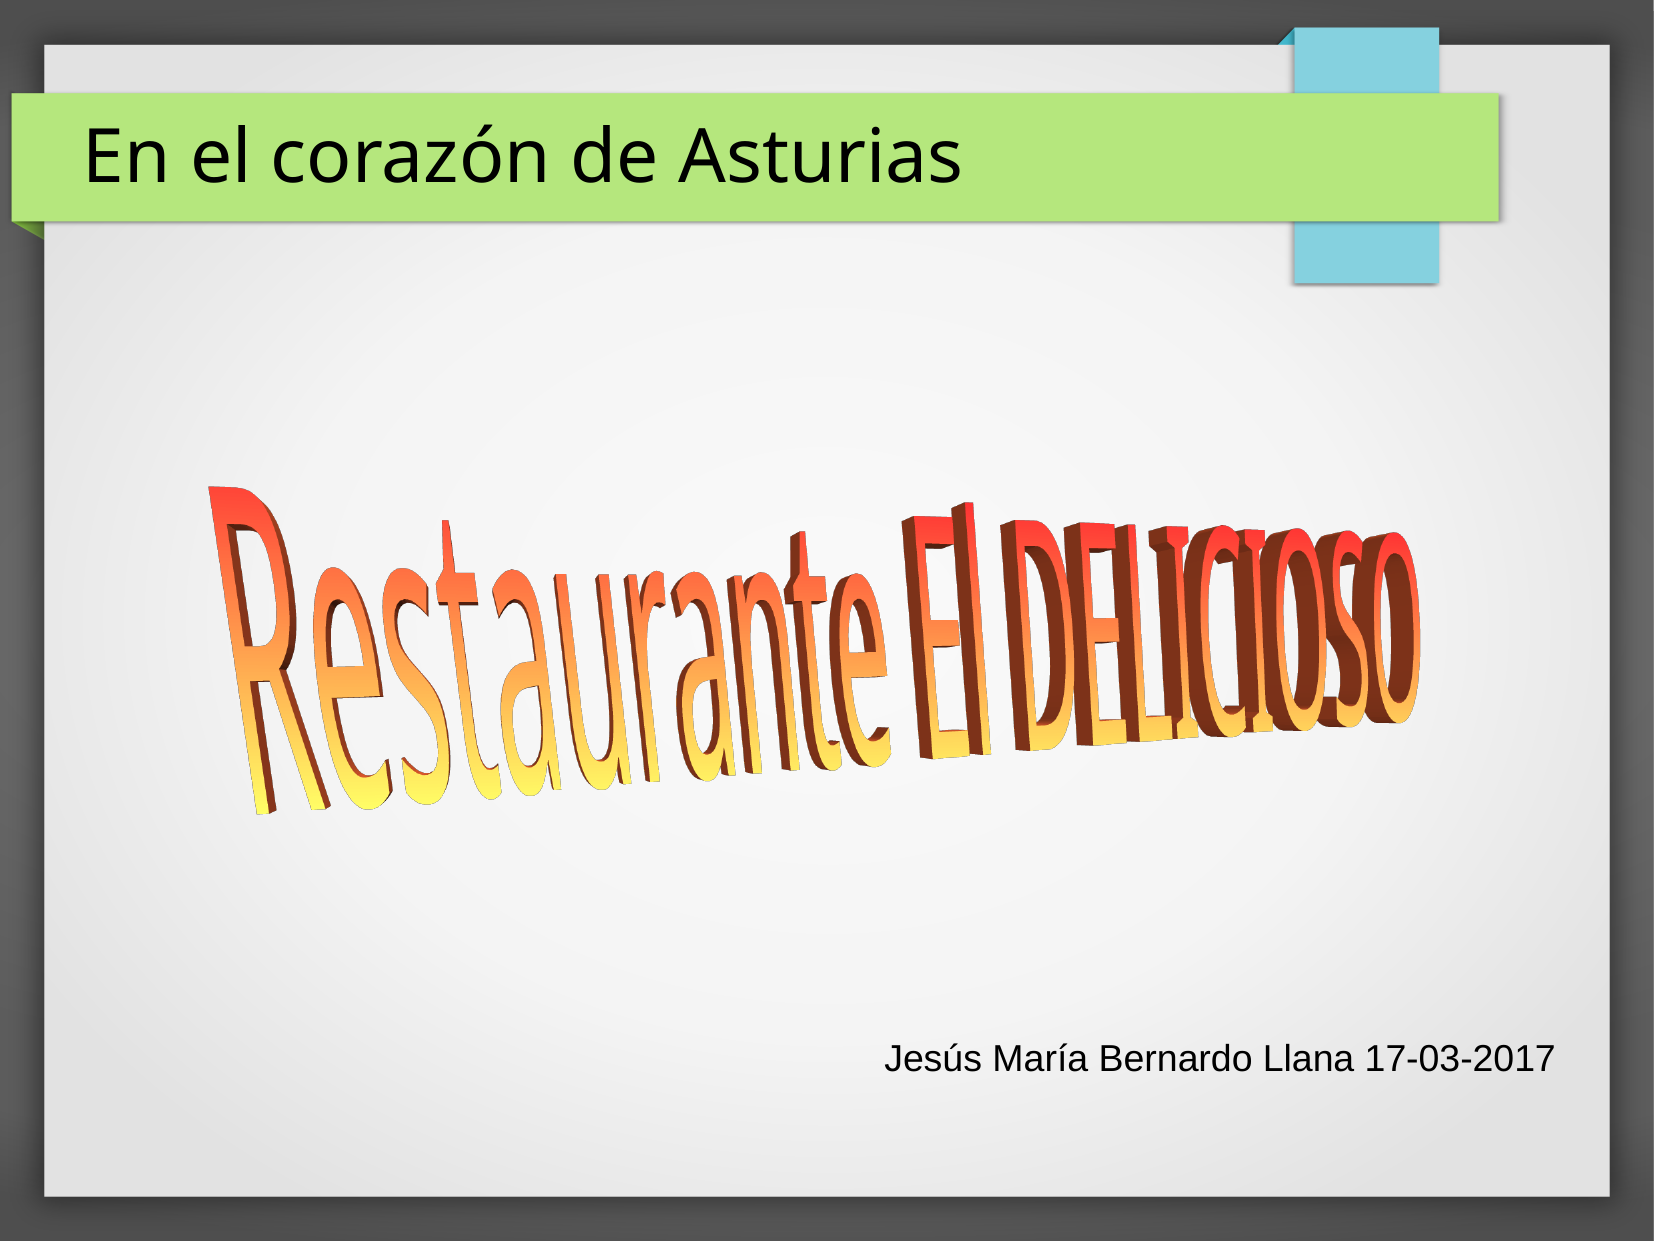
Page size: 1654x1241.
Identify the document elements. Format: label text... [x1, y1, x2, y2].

title En el corazón de Asturias [82, 94, 1264, 213]
picture [0, 0, 1654, 1241]
text_box Jesús María Bernardo Llana 17-03-2017 [869, 1030, 1571, 1087]
